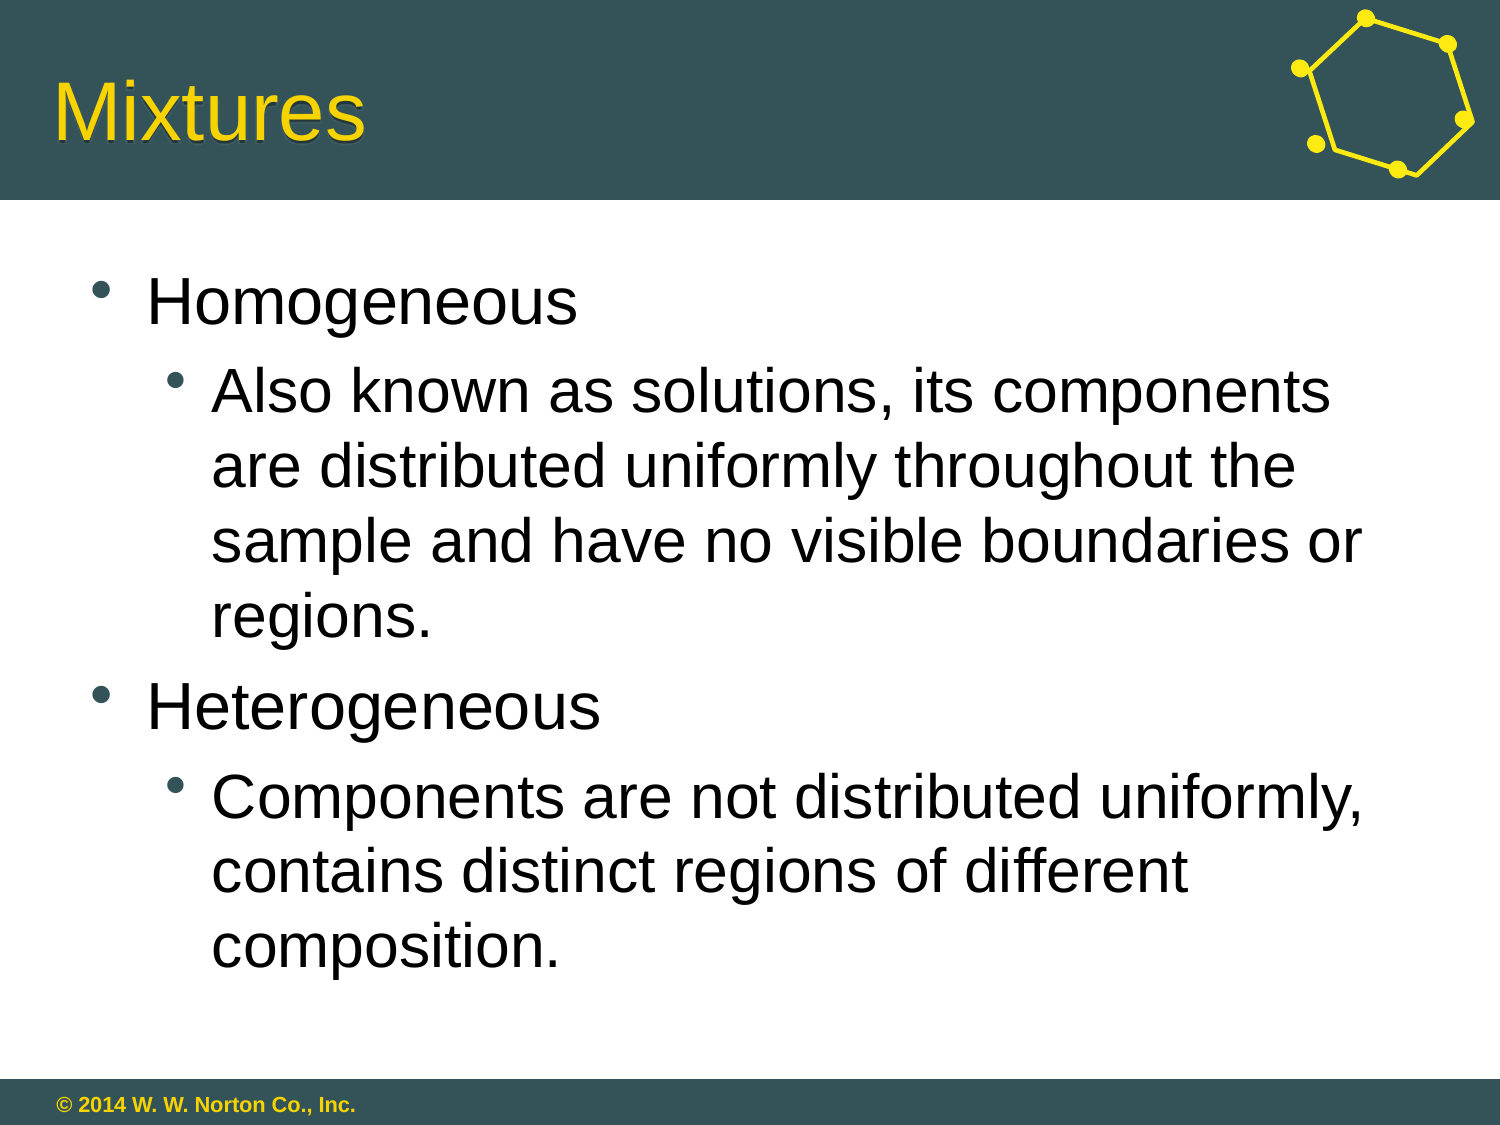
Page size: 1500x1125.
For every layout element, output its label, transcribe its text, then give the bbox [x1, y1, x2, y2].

list Homogeneous Also known as solutions, its components are distributed uniformly throughout the sample and have no visible boundaries or regions. Heterogeneous Components are not distributed uniformly, contains distinct regions of different composition. [75, 249, 1425, 966]
title Mixtures [37, 19, 1225, 195]
